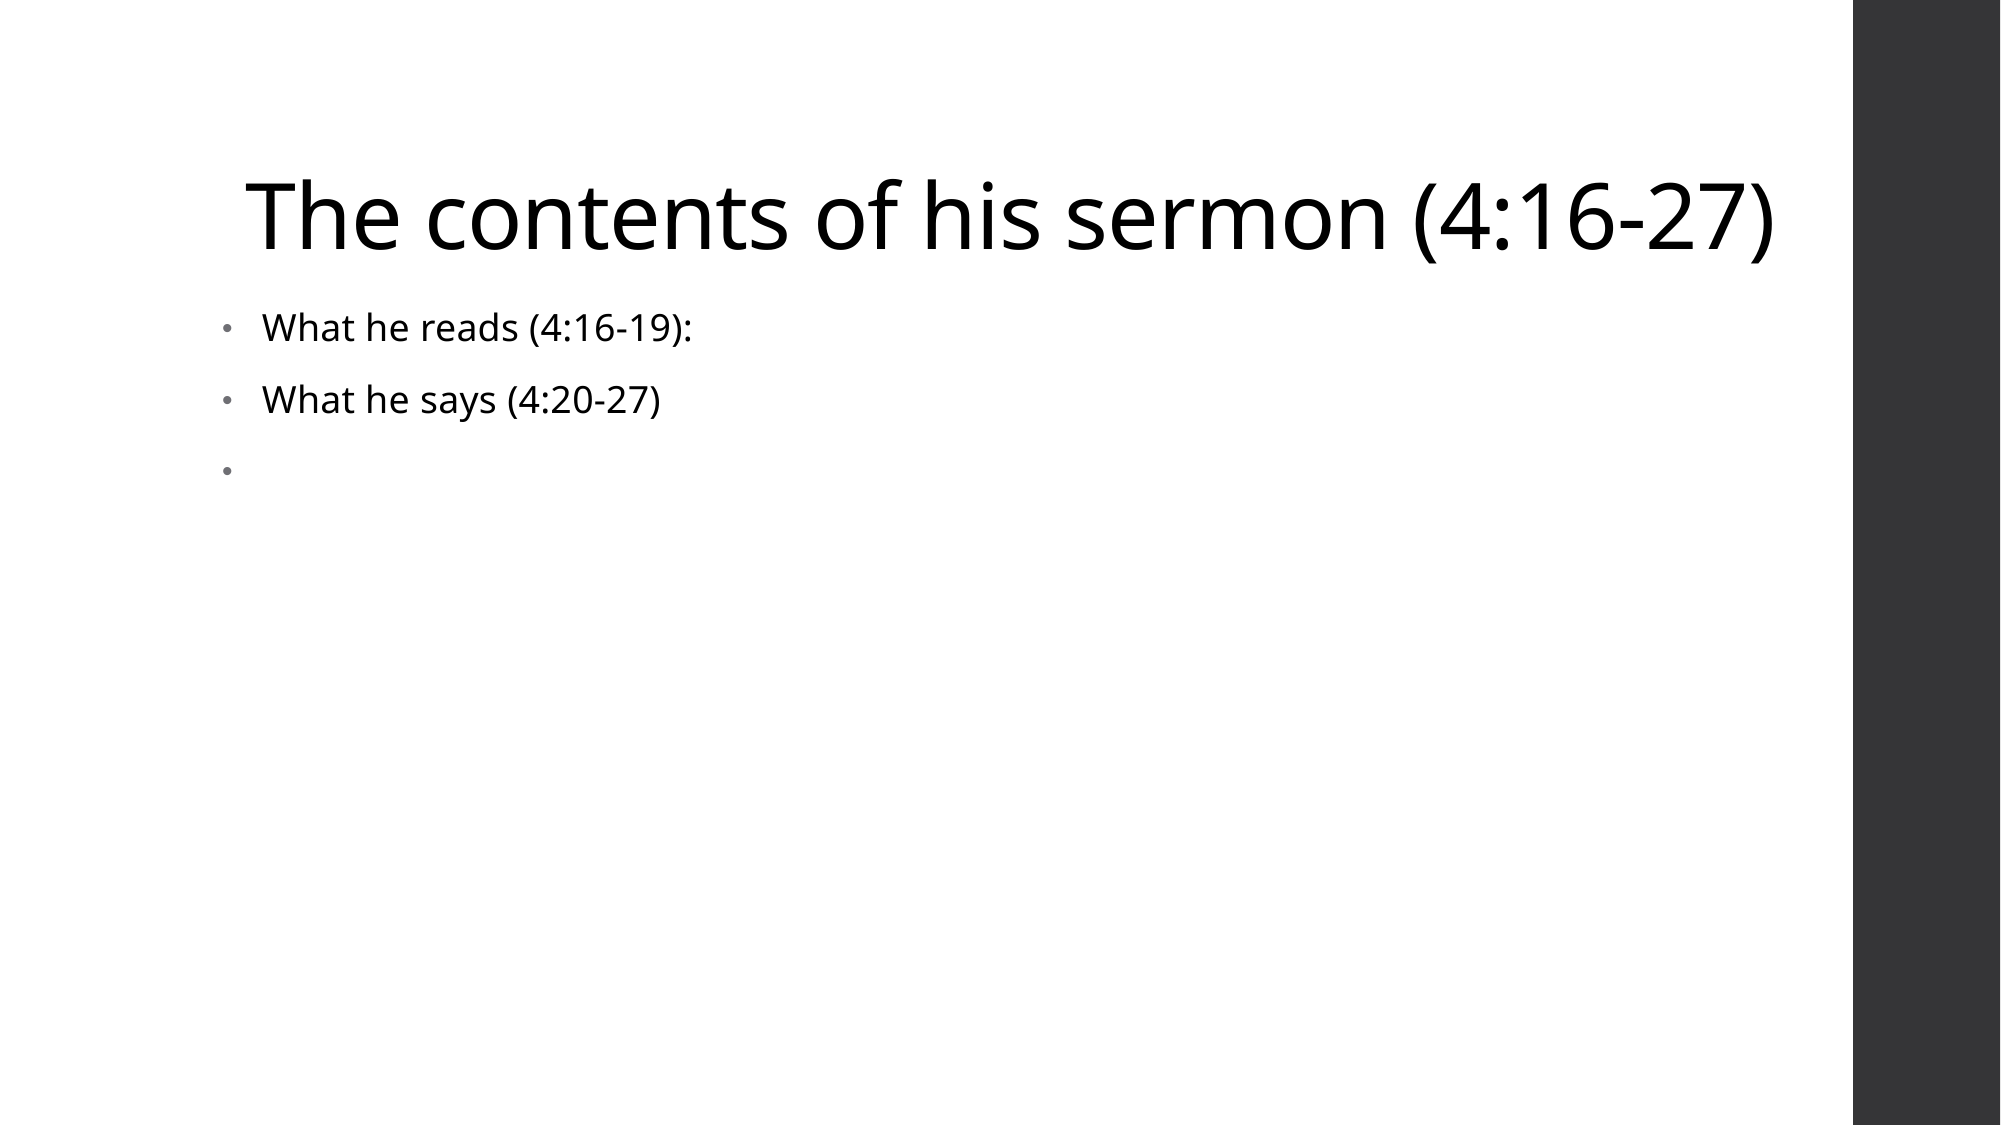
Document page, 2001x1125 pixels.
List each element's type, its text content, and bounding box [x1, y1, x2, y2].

title The contents of his sermon (4:16-27) [206, 60, 1797, 278]
list What he reads (4:16-19): What he says (4:20-27) [206, 299, 1617, 1014]
